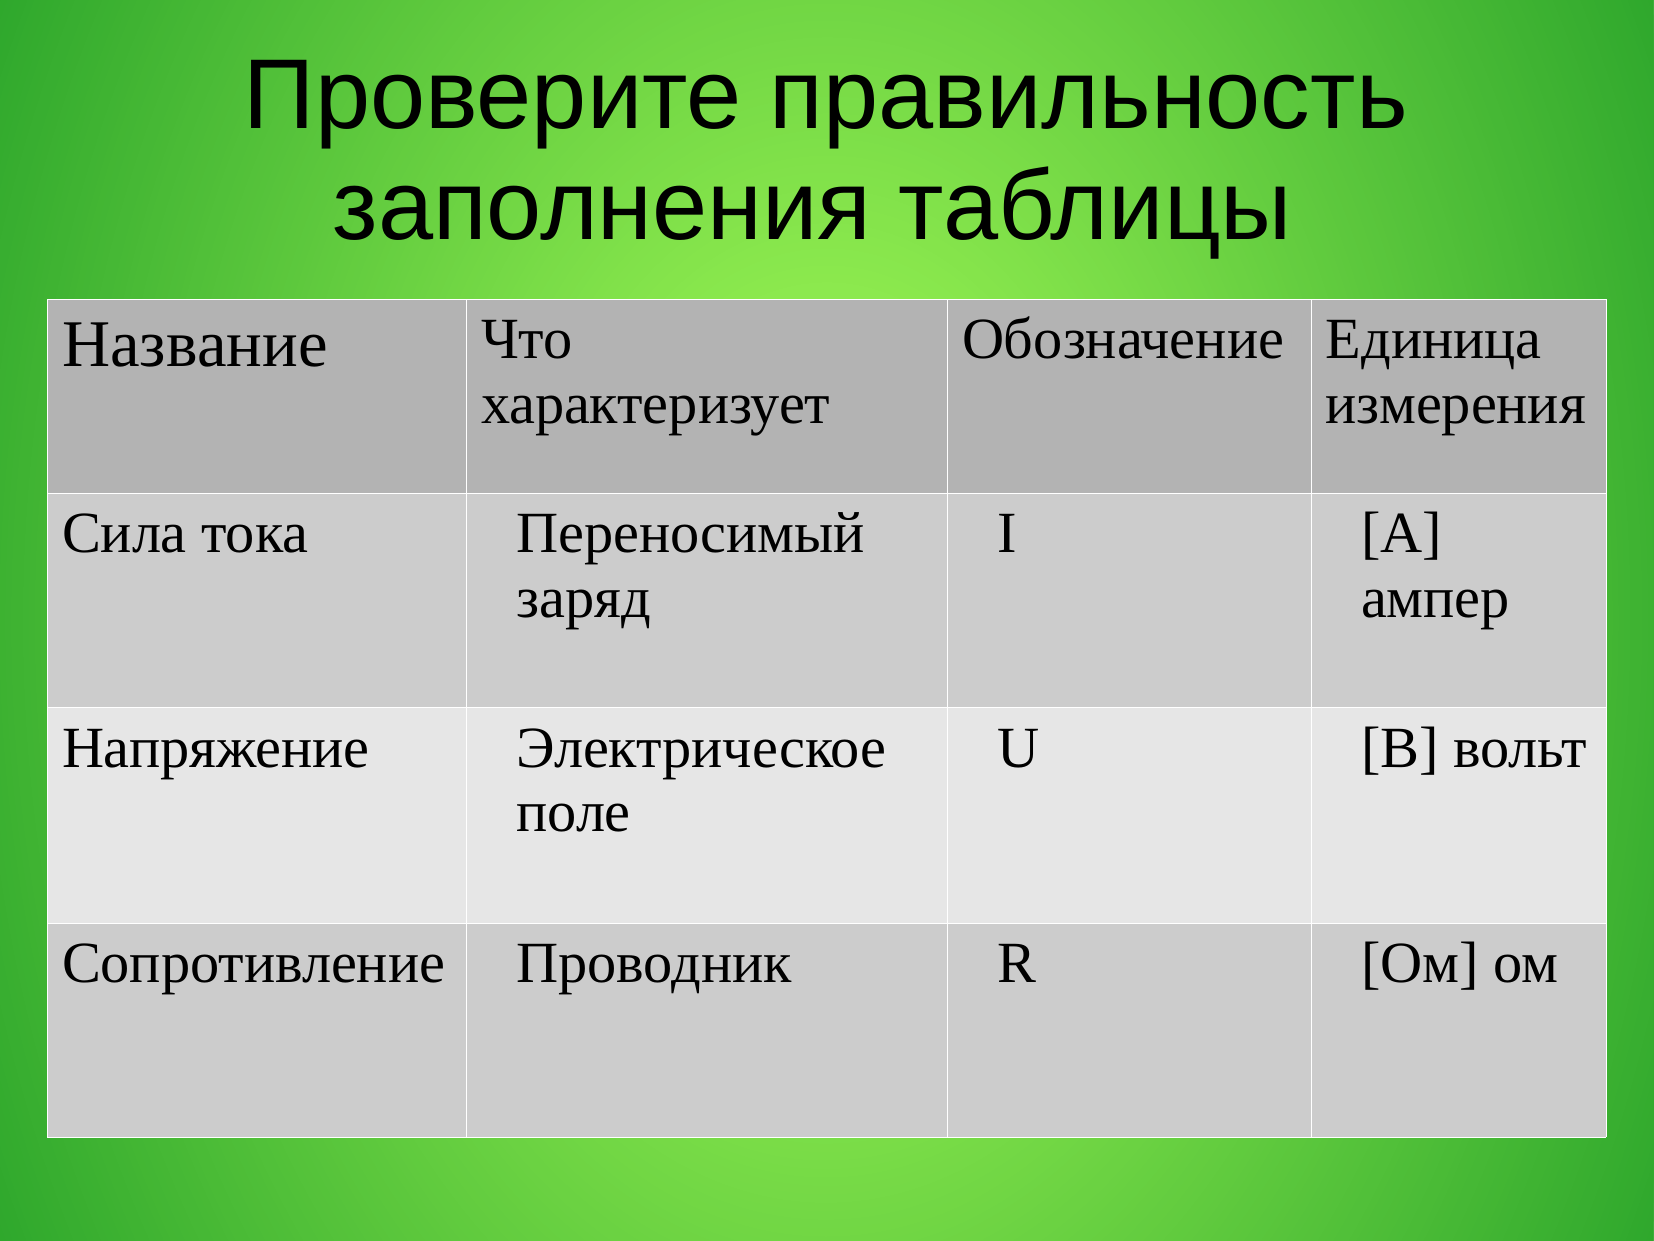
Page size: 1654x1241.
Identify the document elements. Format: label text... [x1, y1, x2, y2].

table_header Что характеризует [467, 300, 947, 493]
table_cell I [948, 494, 1311, 707]
table_cell Сопротивление [48, 924, 466, 1137]
table_header Обозначение [948, 300, 1311, 493]
table_cell U [948, 708, 1311, 923]
table_cell [Ом] ом [1312, 924, 1606, 1137]
table_header Название [48, 300, 466, 493]
table_cell Переносимый заряд [467, 494, 947, 707]
table_cell Напряжение [48, 708, 466, 923]
table_cell [В] вольт [1312, 708, 1606, 923]
table_cell R [948, 924, 1311, 1137]
title Проверите правильность заполнения таблицы [82, 38, 1571, 261]
table_cell Сила тока [48, 494, 466, 707]
table_header Единица измерения [1312, 300, 1606, 493]
table_cell Электрическое поле [467, 708, 947, 923]
table_cell [A] ампер [1312, 494, 1606, 707]
table_cell Проводник [467, 924, 947, 1137]
